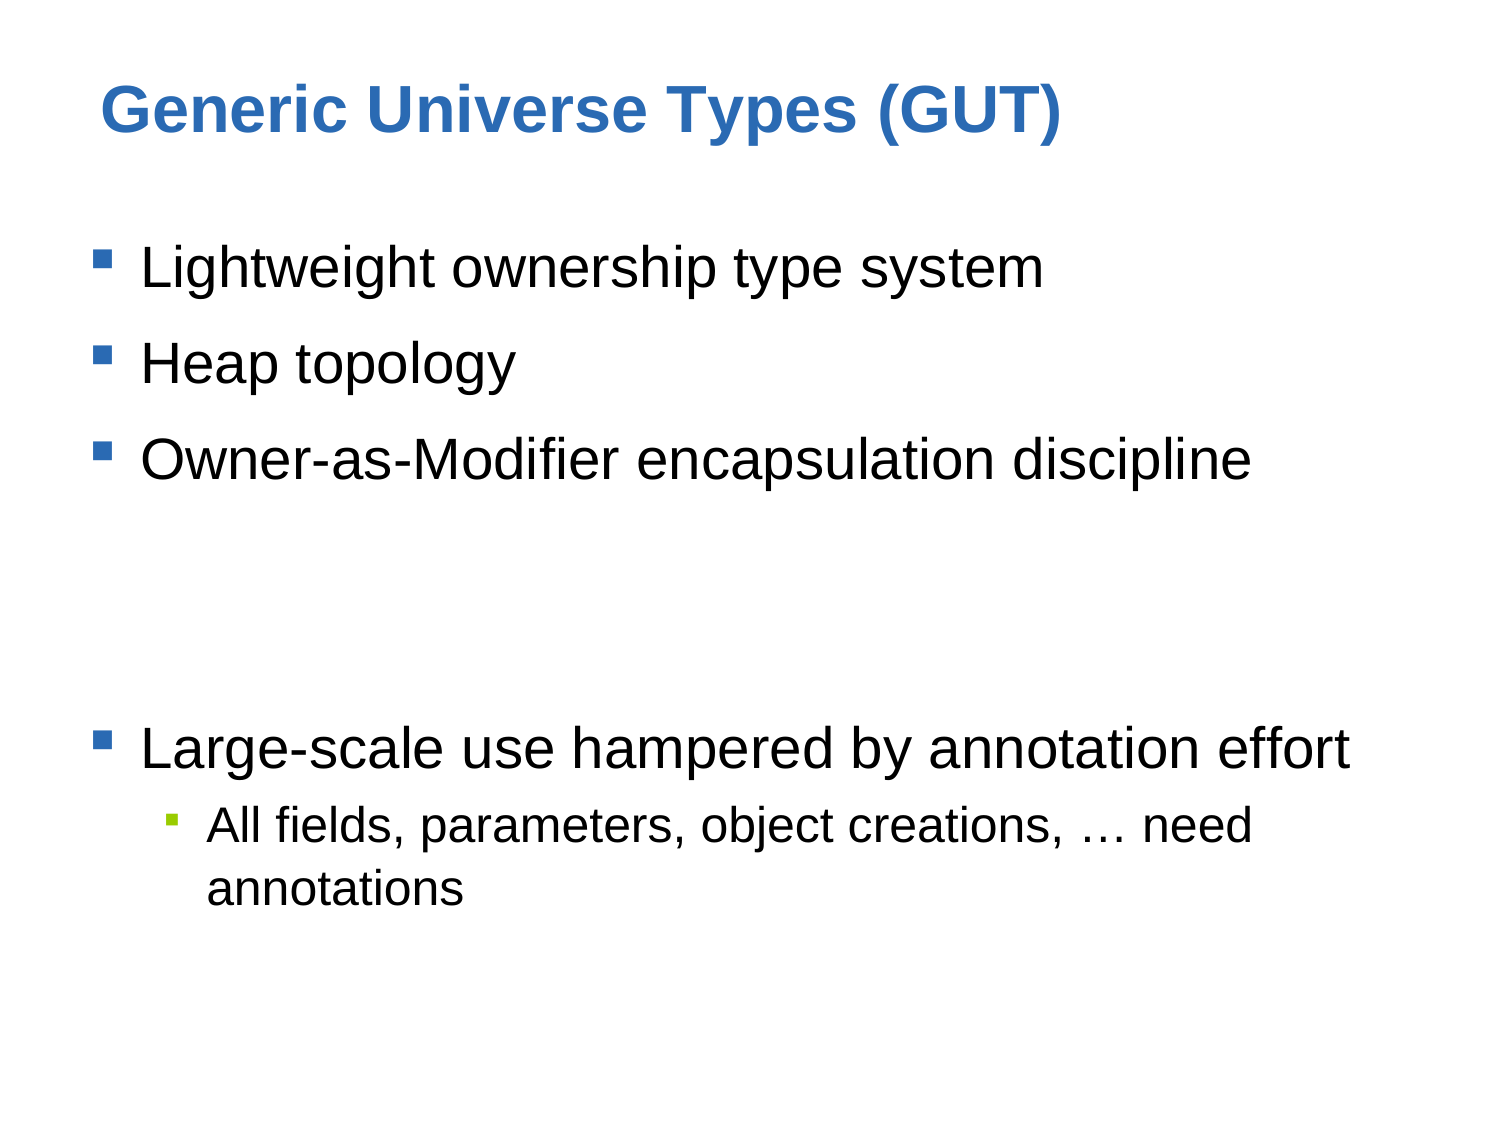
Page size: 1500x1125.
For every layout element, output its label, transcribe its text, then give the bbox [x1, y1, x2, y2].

list Lightweight ownership type system Heap topology Owner-as-Modifier encapsulation discipline Large-scale use hampered by annotation effort All fields, parameters, object creations, … need annotations [87, 220, 1407, 1014]
title Generic Universe Types (GUT) [85, 61, 1407, 158]
